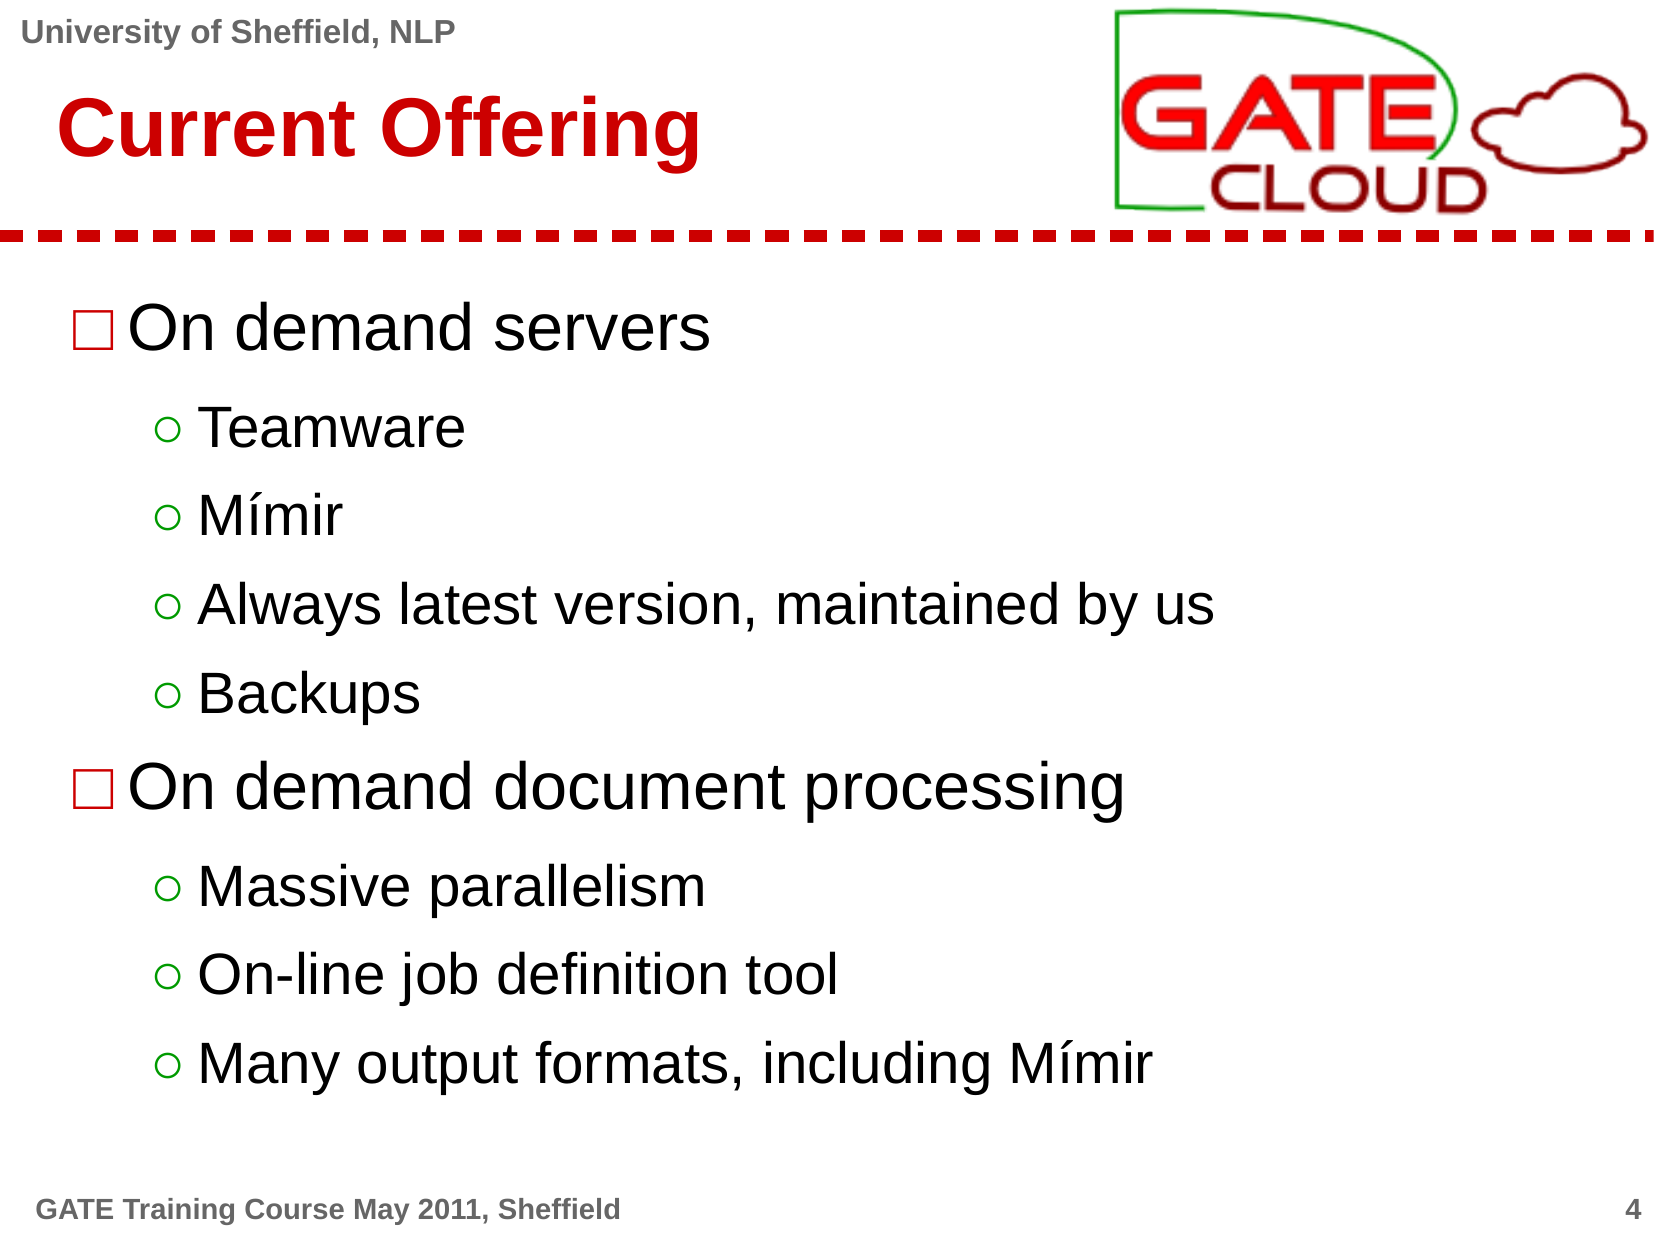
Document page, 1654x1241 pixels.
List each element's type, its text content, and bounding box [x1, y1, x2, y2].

picture [1110, 5, 1654, 223]
title Current Offering [56, 49, 1120, 207]
list On demand servers Teamware Mímir Always latest version, maintained by us Backups On demand document processing Massive parallelism On-line job definition tool Many output formats, including Mímir [56, 290, 1598, 1109]
